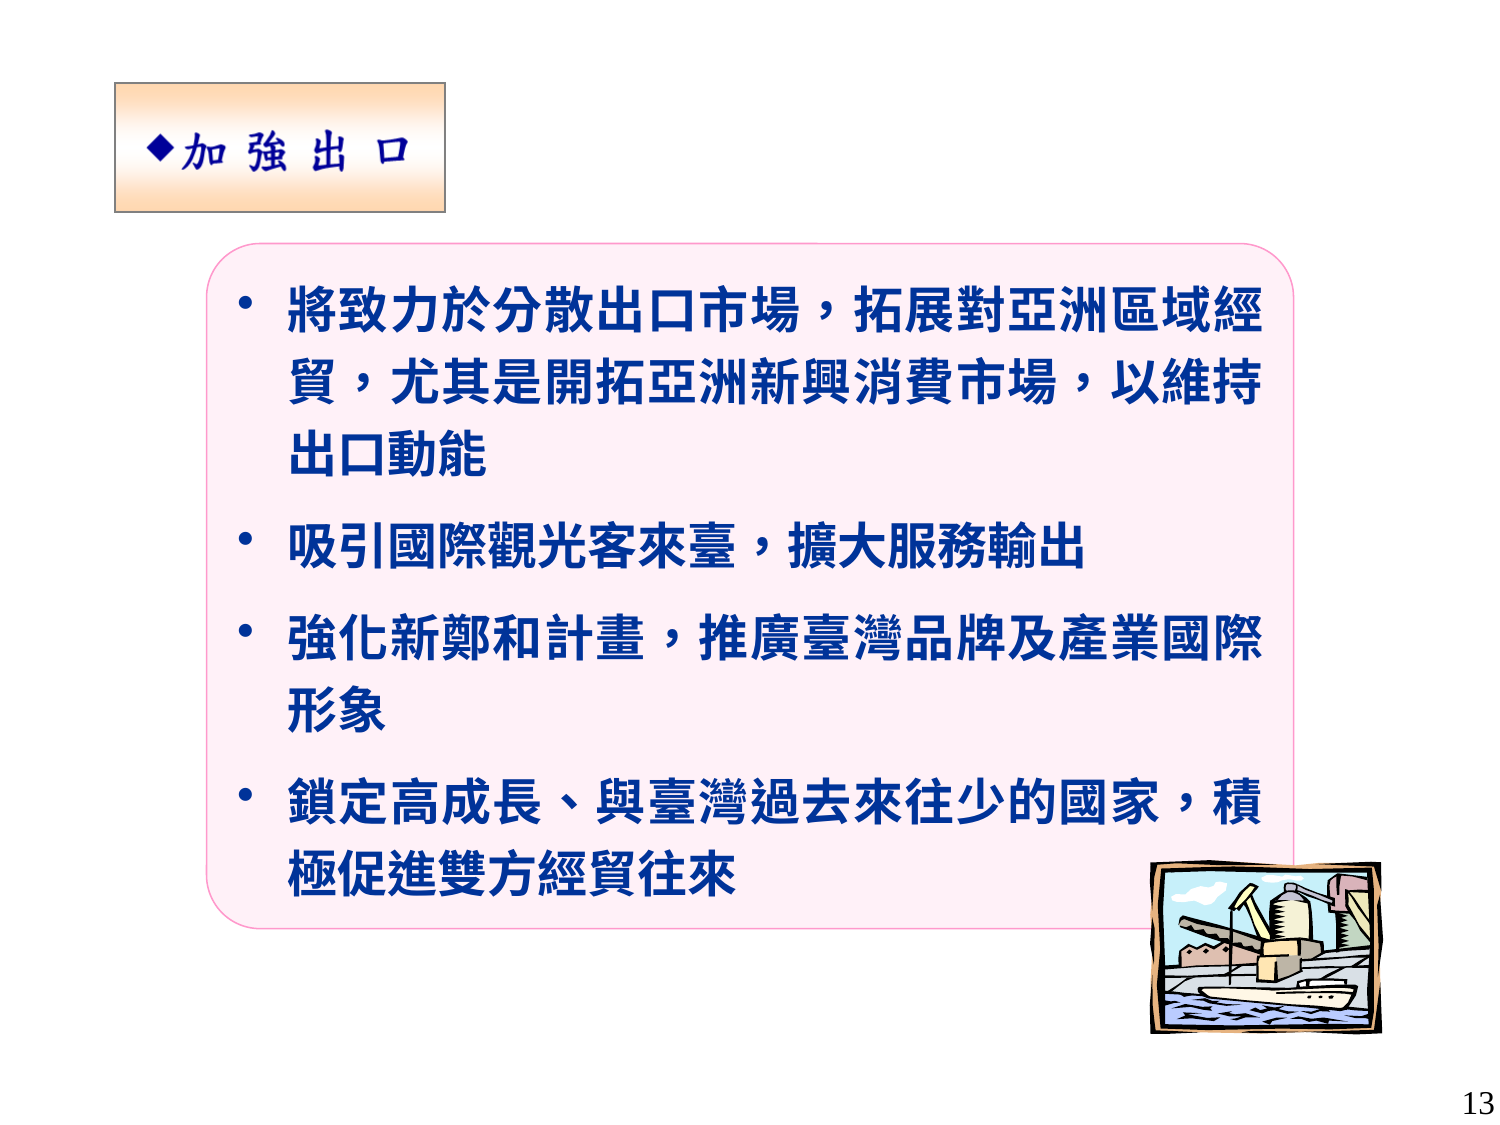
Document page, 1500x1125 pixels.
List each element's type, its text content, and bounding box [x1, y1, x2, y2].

text_box <編號> [1446, 1062, 1500, 1125]
picture [112, 82, 449, 213]
picture [1149, 857, 1387, 1037]
text_box 將致力於分散出口市場，拓展對亞洲區域經貿，尤其是開拓亞洲新興消費市場，以維持出口動能 吸引國際觀光客來臺，擴大服務輸出 強化新鄭和計畫，推廣臺灣品牌及產業國際形象 鎖定高成長、與臺灣過去來往少的國家，積極促進雙方經貿往來 [206, 243, 1294, 929]
